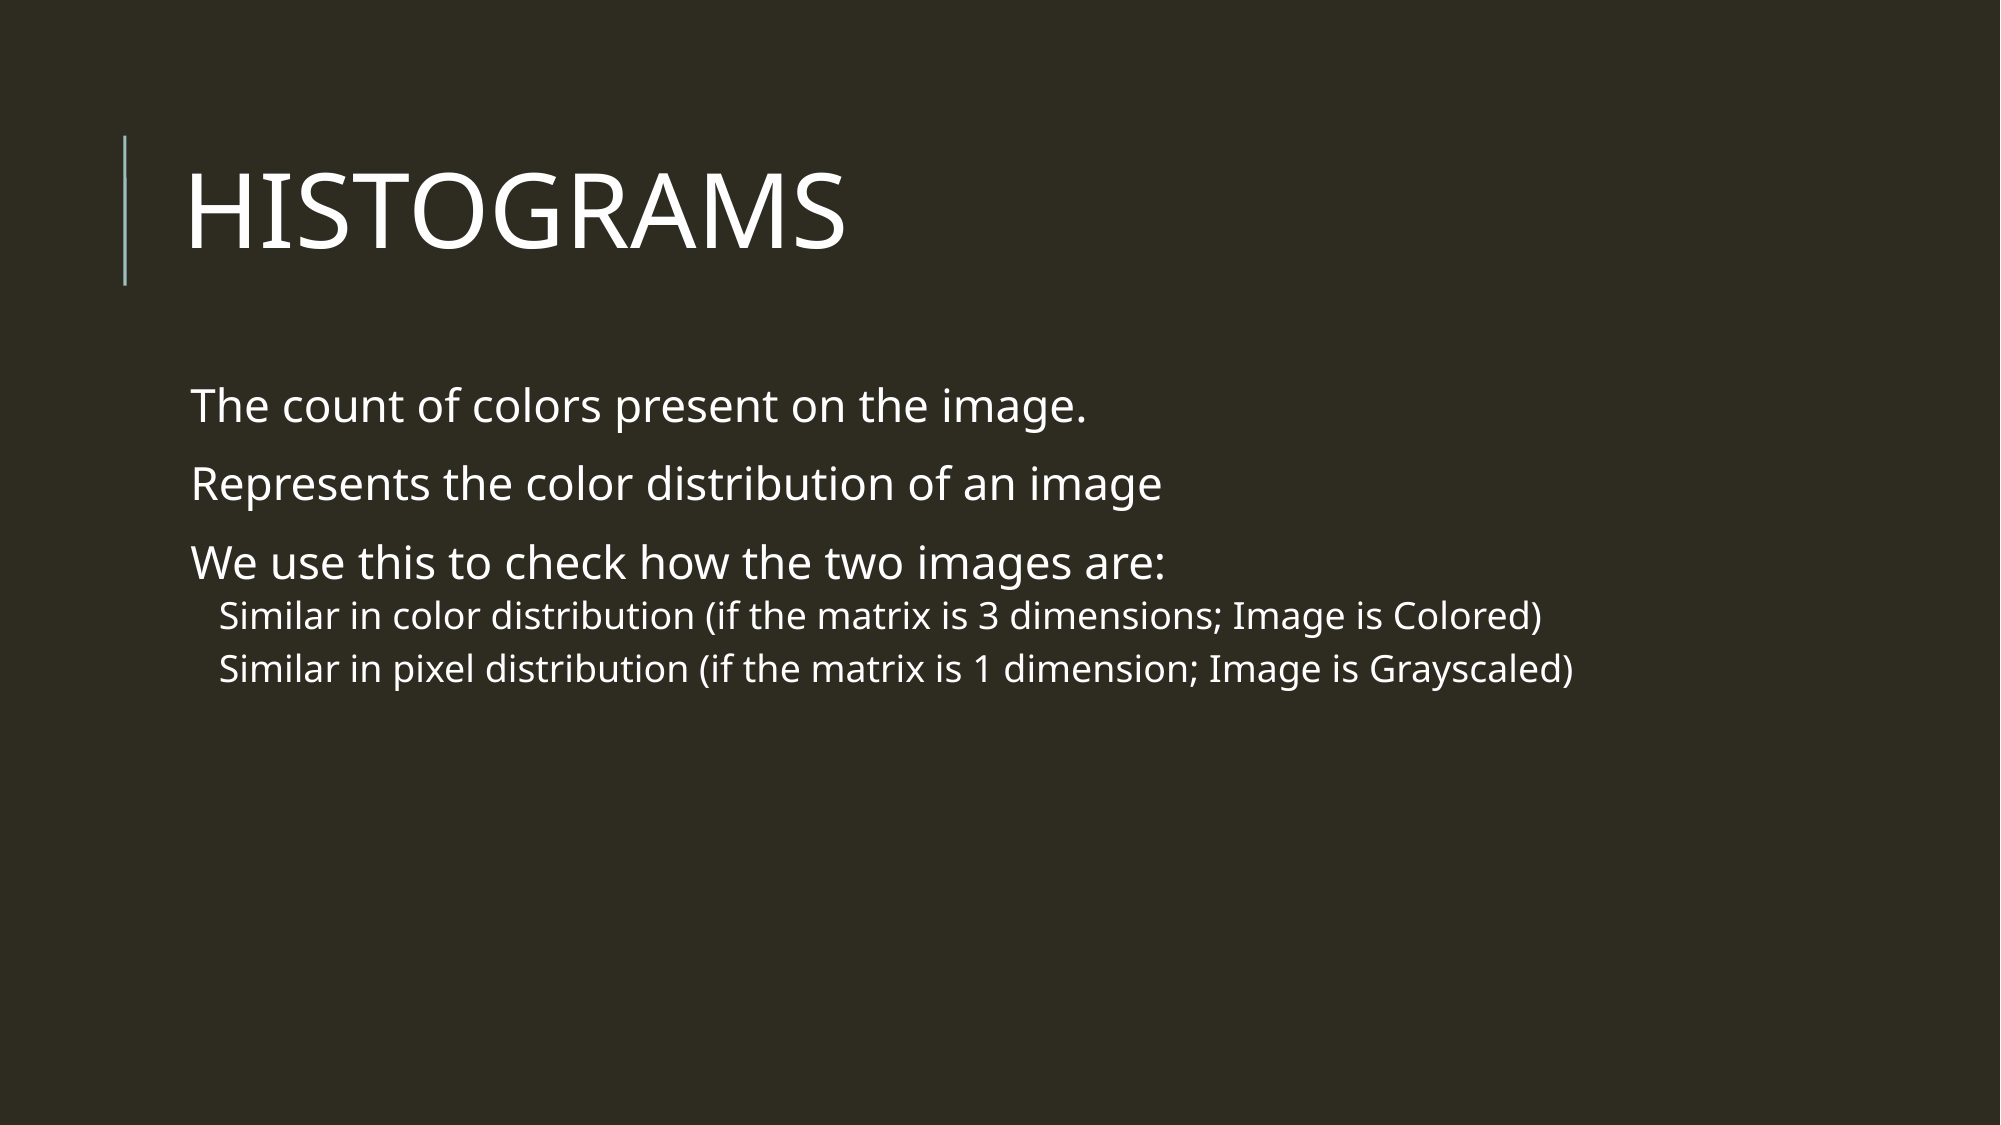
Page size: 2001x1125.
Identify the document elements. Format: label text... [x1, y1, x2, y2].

title HISTOGRAMS [168, 96, 1763, 342]
list The count of colors present on the image. Represents the color distribution of an image We use this to check how the two images are: Similar in color distribution (if the matrix is 3 dimensions; Image is Colored) Similar in pixel distribution (if the matrix is 1 dimension; Image is Grayscaled) [168, 375, 1763, 1035]
